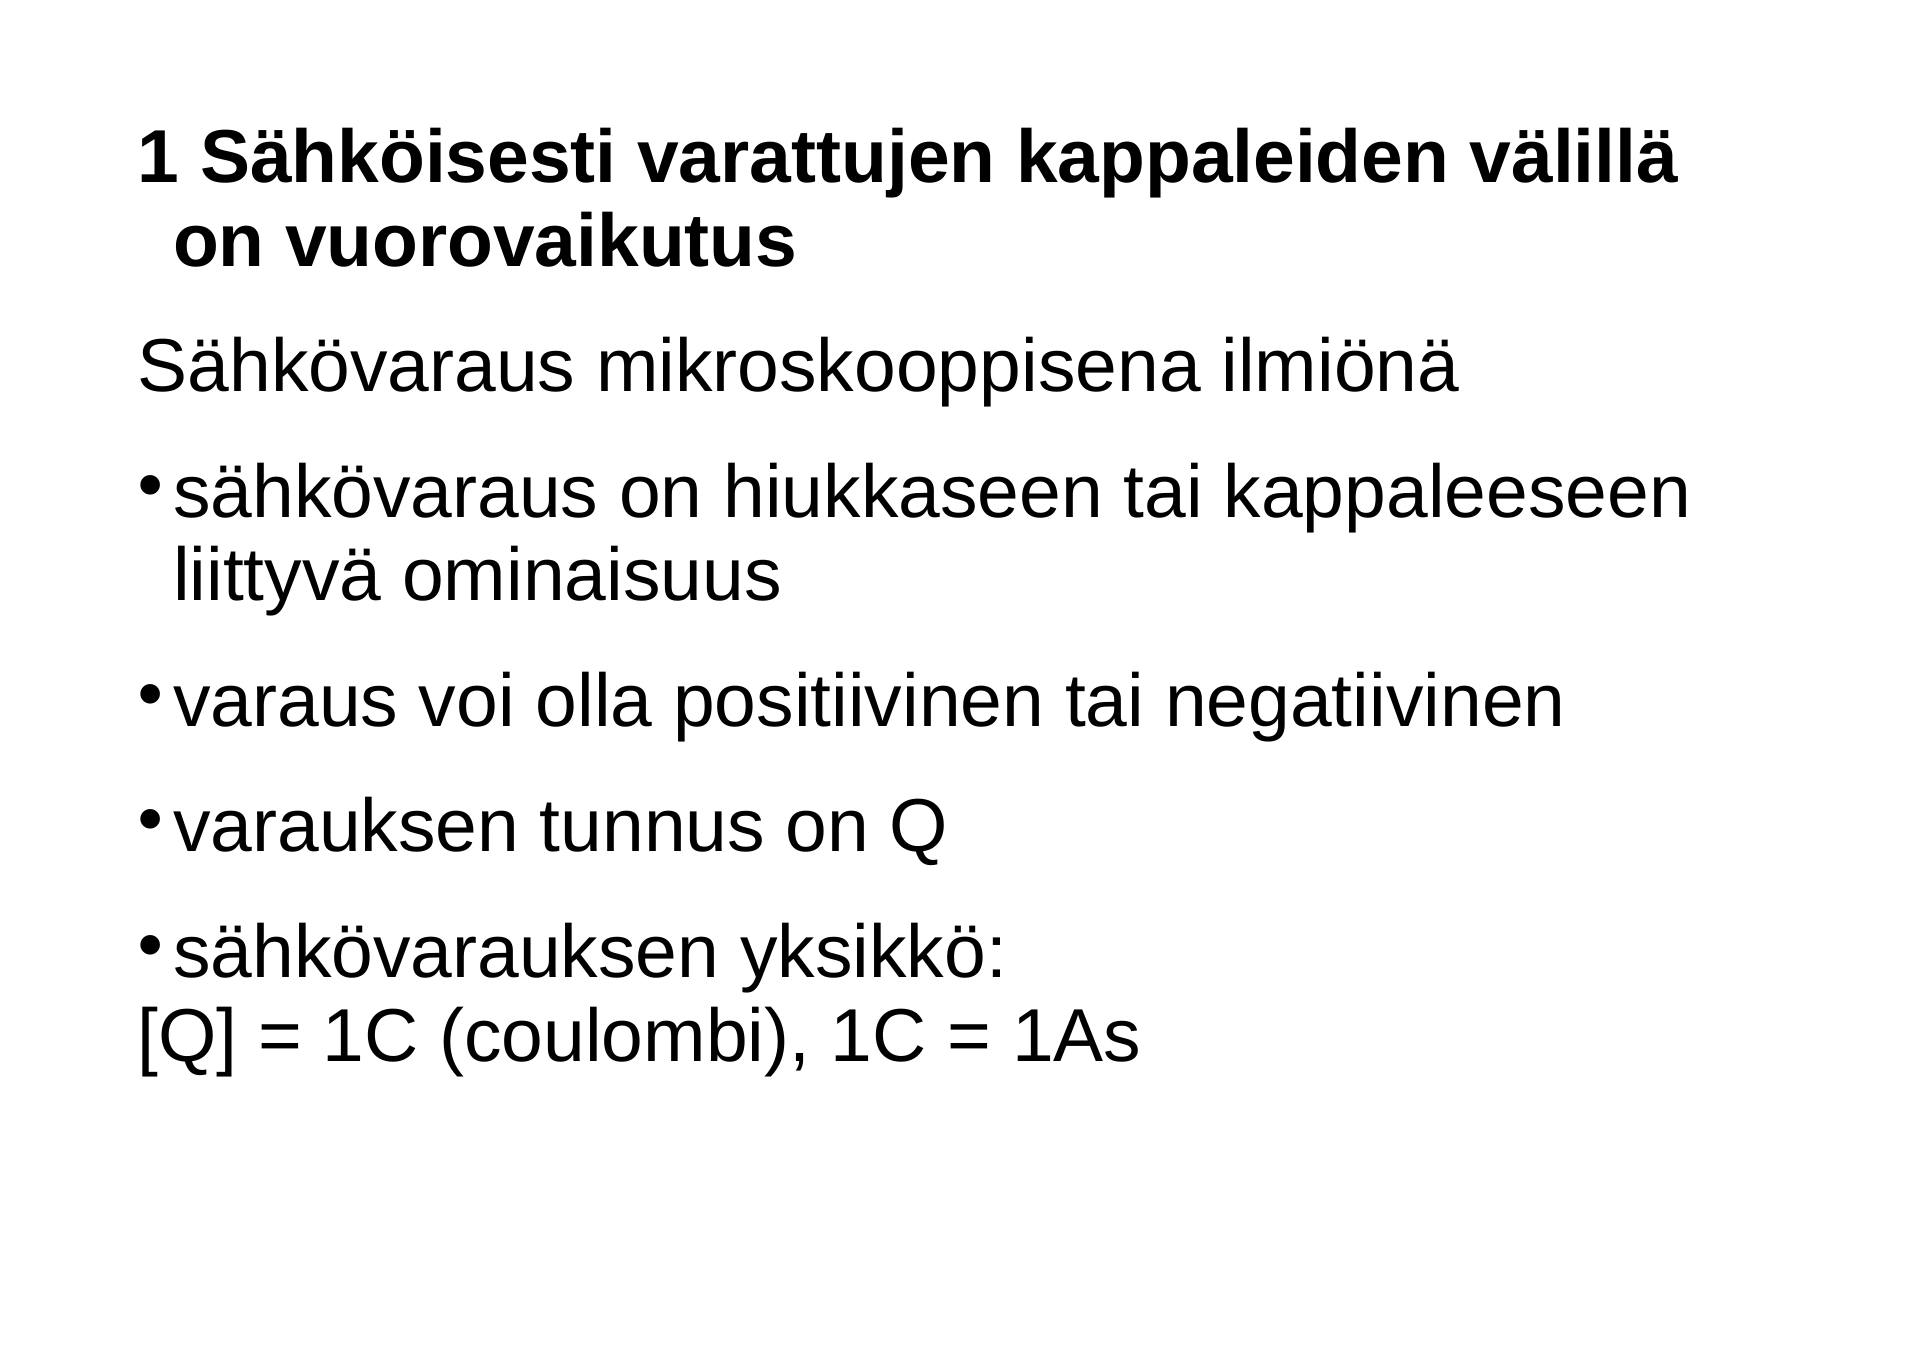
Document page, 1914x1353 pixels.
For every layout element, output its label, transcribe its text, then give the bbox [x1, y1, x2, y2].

text_box 1 Sähköisesti varattujen kappaleiden välillä on vuorovaikutus Sähkövaraus mikroskooppisena ilmiönä sähkövaraus on hiukkaseen tai kappaleeseen liittyvä ominaisuus varaus voi olla positiivinen tai negatiivinen varauksen tunnus on Q sähkövarauksen yksikkö: [Q] = 1C (coulombi), 1C = 1As [122, 102, 1791, 1296]
